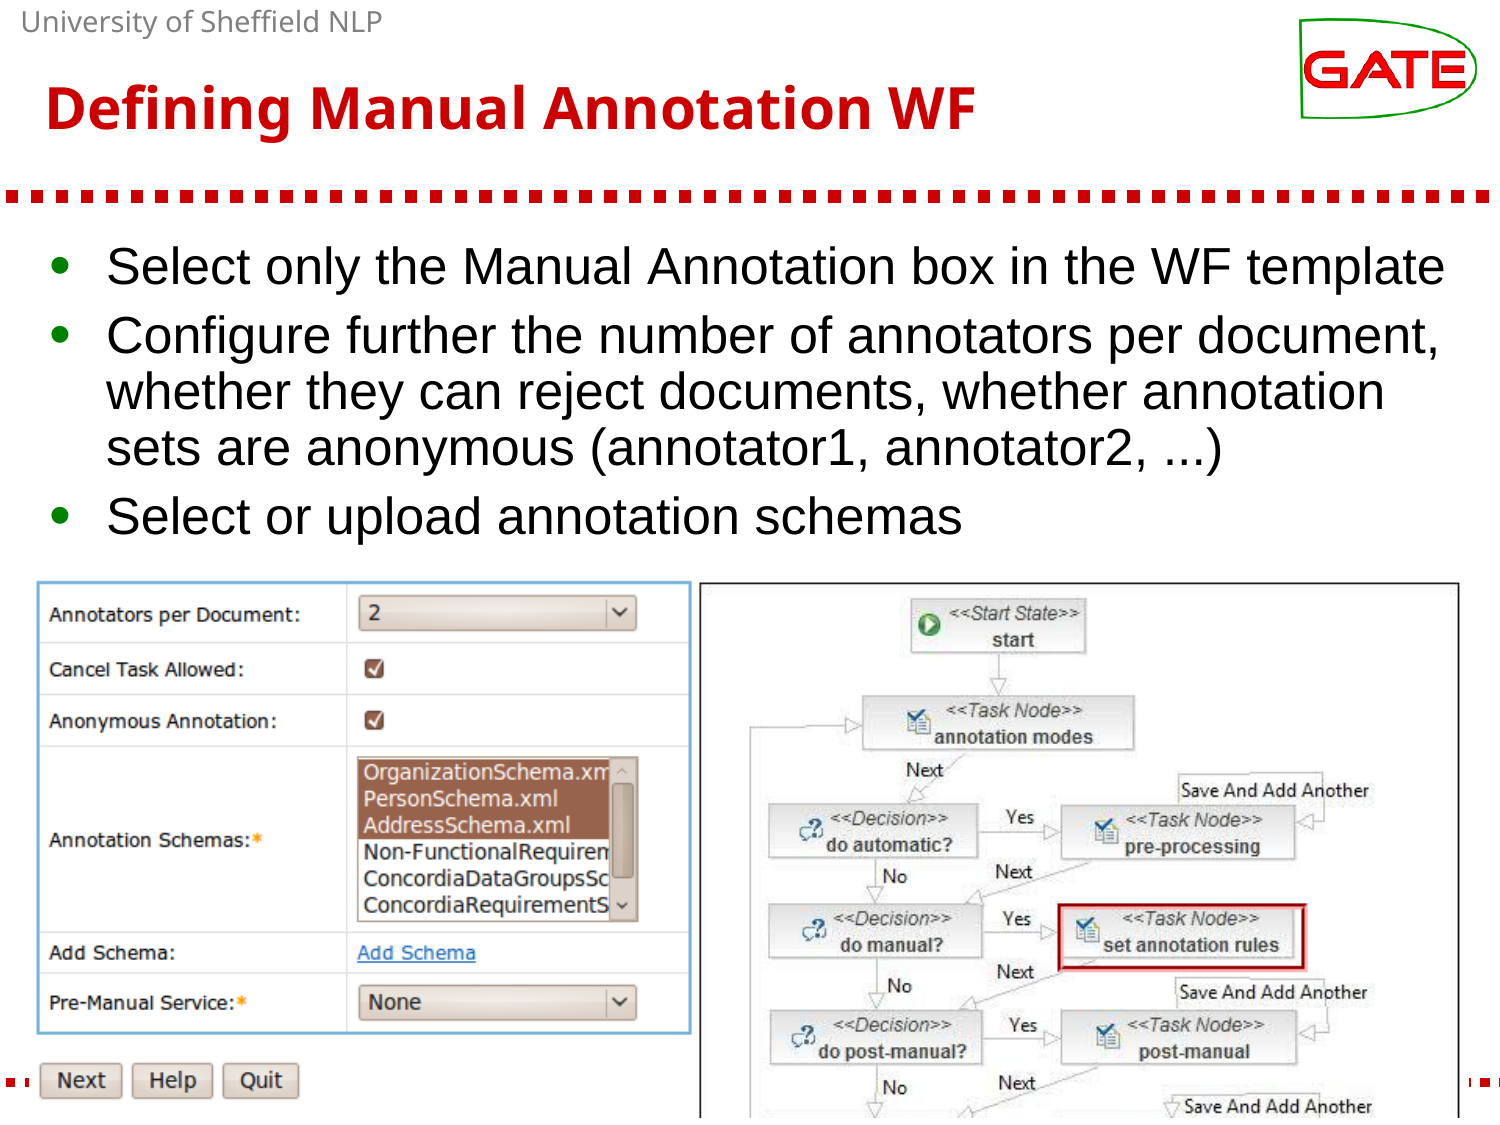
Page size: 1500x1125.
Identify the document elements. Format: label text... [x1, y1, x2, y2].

picture [1299, 18, 1477, 119]
picture [29, 575, 1469, 1118]
list Select only the Manual Annotation box in the WF template Configure further the number of annotators per document, whether they can reject documents, whether annotation sets are anonymous (annotator1, annotator2, ...) Select or upload annotation schemas [35, 231, 1500, 610]
title Defining Manual Annotation WF [29, 42, 1211, 149]
